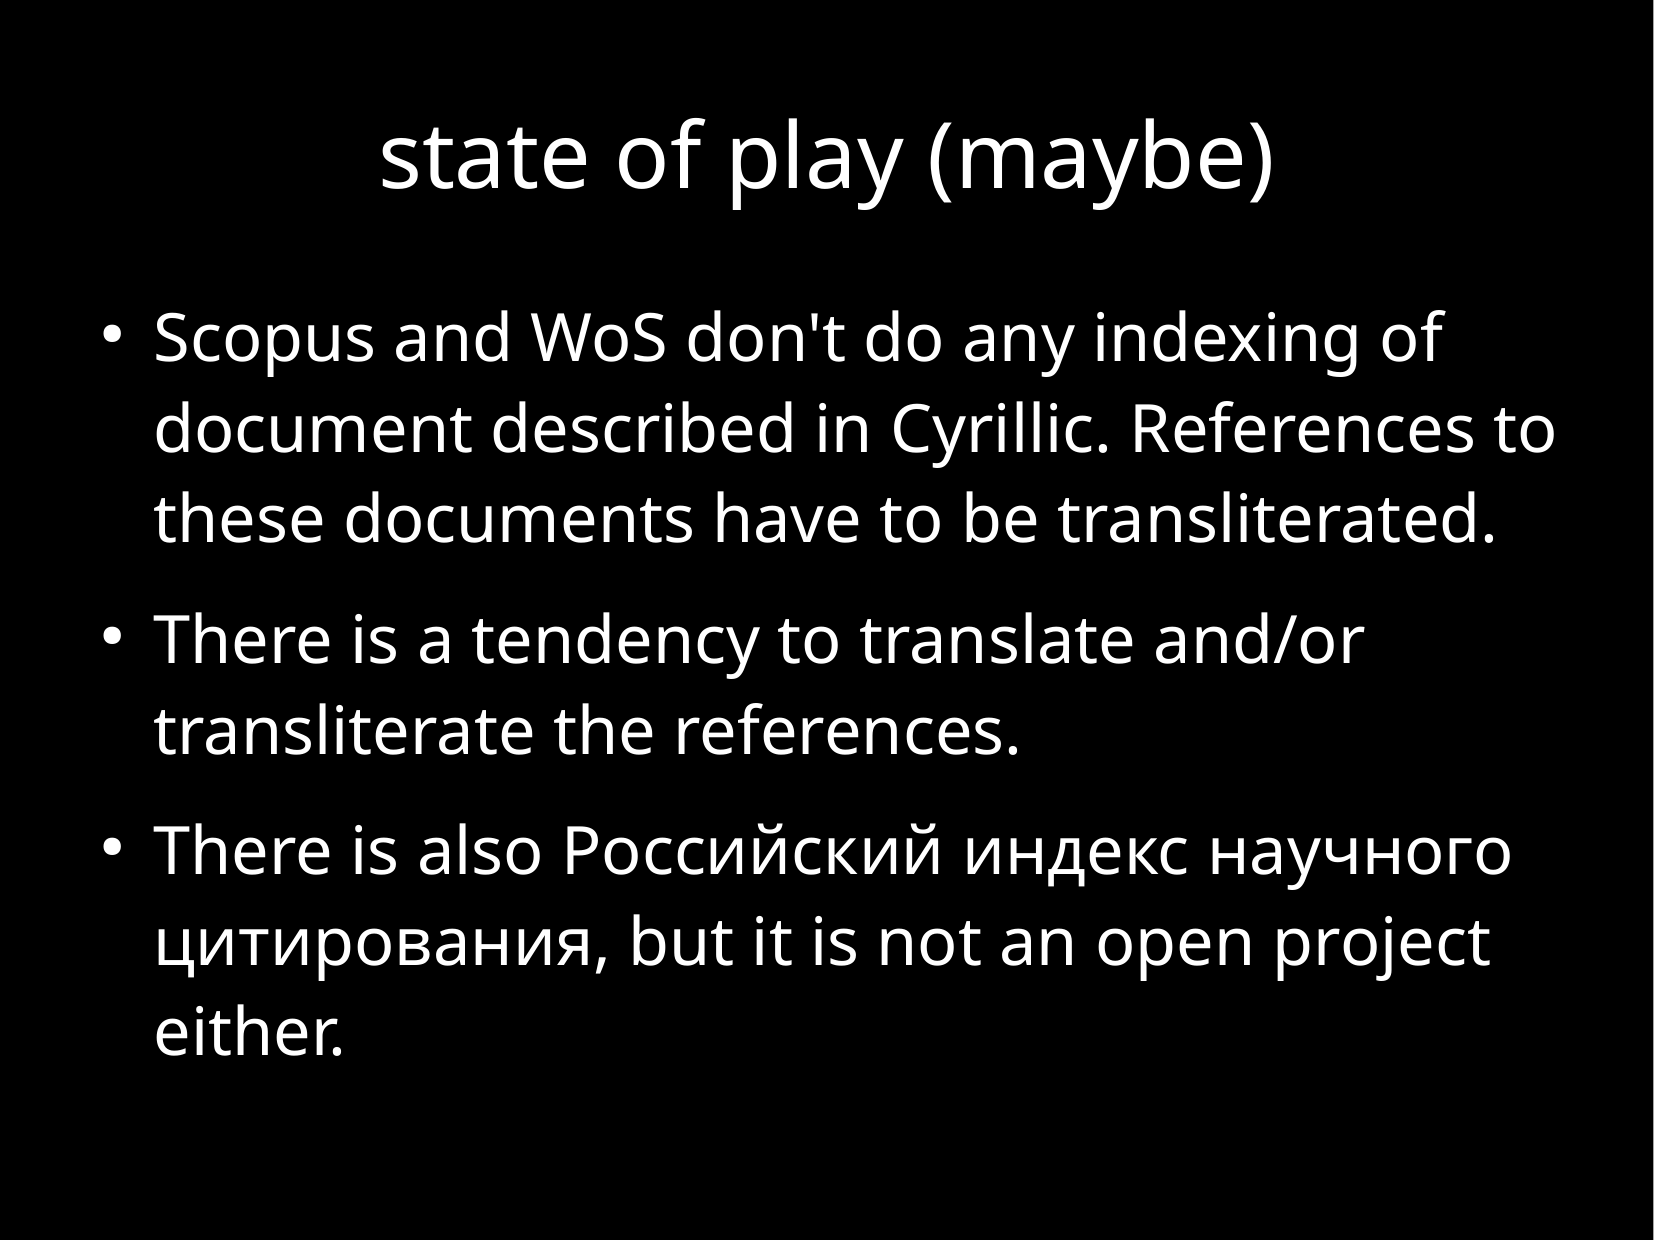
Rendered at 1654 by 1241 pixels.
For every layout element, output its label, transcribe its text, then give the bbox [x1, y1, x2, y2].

list Scopus and WoS don't do any indexing of document described in Cyrillic. References to these documents have to be transliterated. There is a tendency to translate and/or transliterate the references. There is also Российский индекс научного цитирования, but it is not an open project either. [82, 290, 1571, 1146]
title state of play (maybe) [82, 49, 1571, 257]
